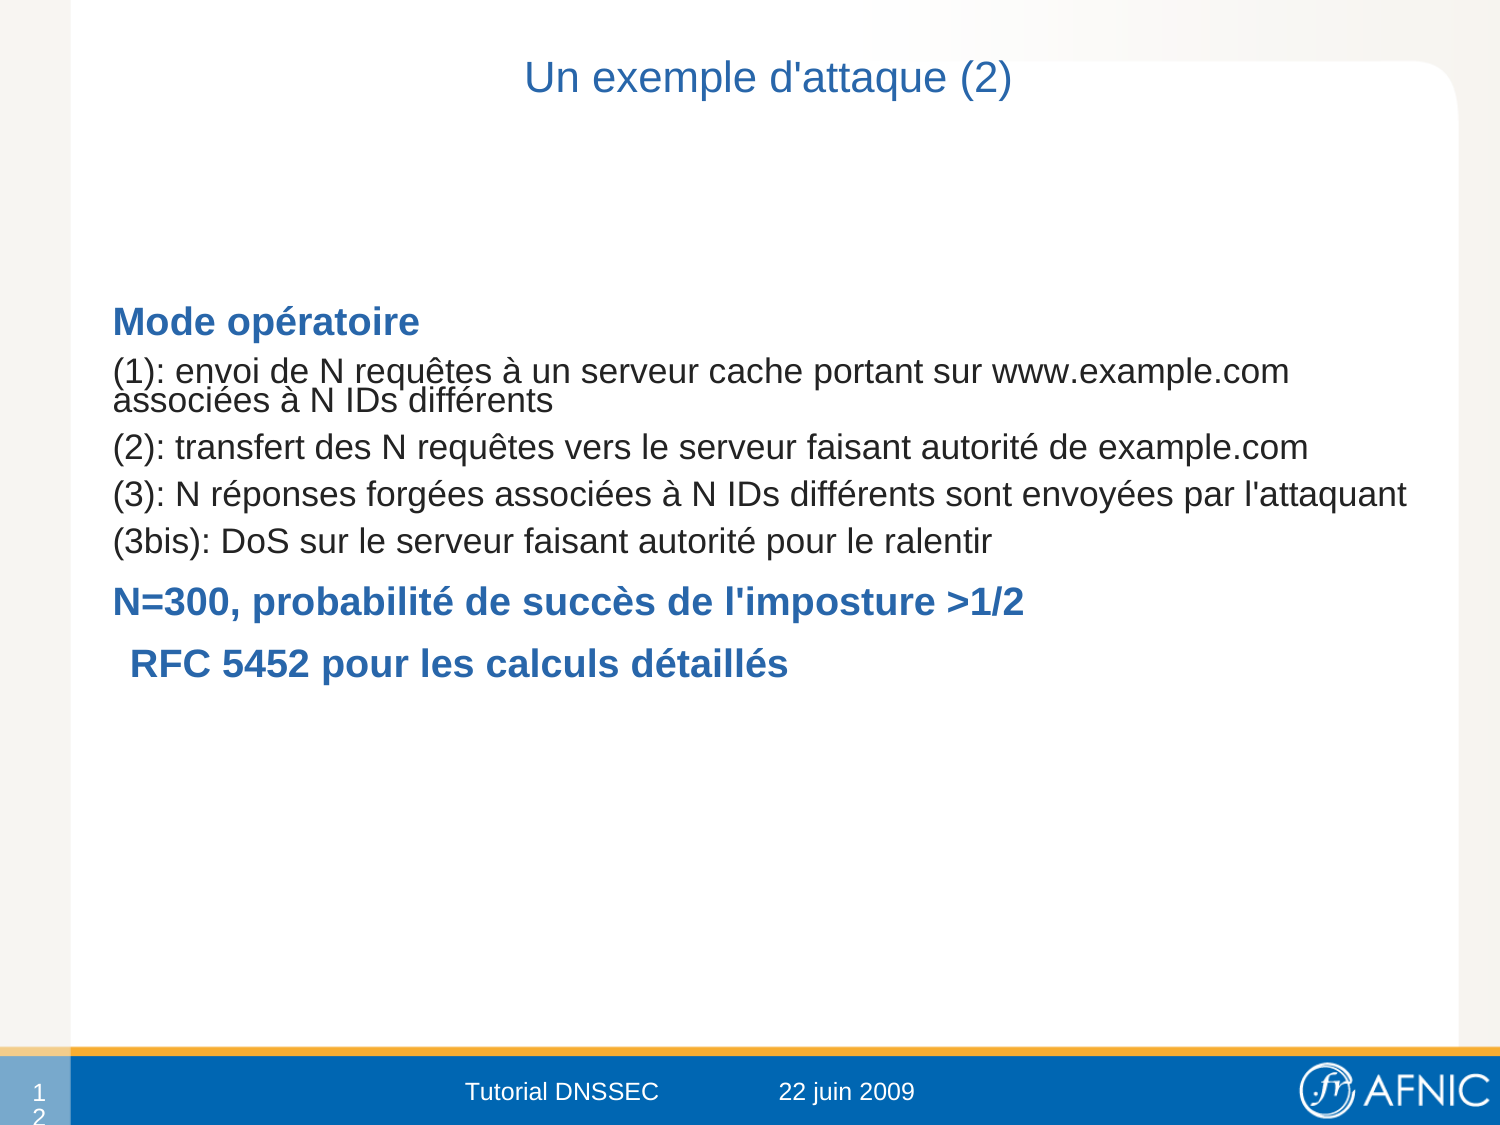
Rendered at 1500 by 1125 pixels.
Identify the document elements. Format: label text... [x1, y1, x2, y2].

title Un exemple d'attaque (2) [112, 12, 1426, 138]
list Mode opératoire (1): envoi de N requêtes à un serveur cache portant sur www.example.com associées à N IDs différents (2): transfert des N requêtes vers le serveur faisant autorité de example.com (3): N réponses forgées associées à N IDs différents sont envoyées par l'attaquant (3bis): DoS sur le serveur faisant autorité pour le ralentir N=300, probabilité de succès de l'imposture >1/2 RFC 5452 pour les calculs détaillés [112, 295, 1426, 974]
picture [0, 0, 1500, 1125]
